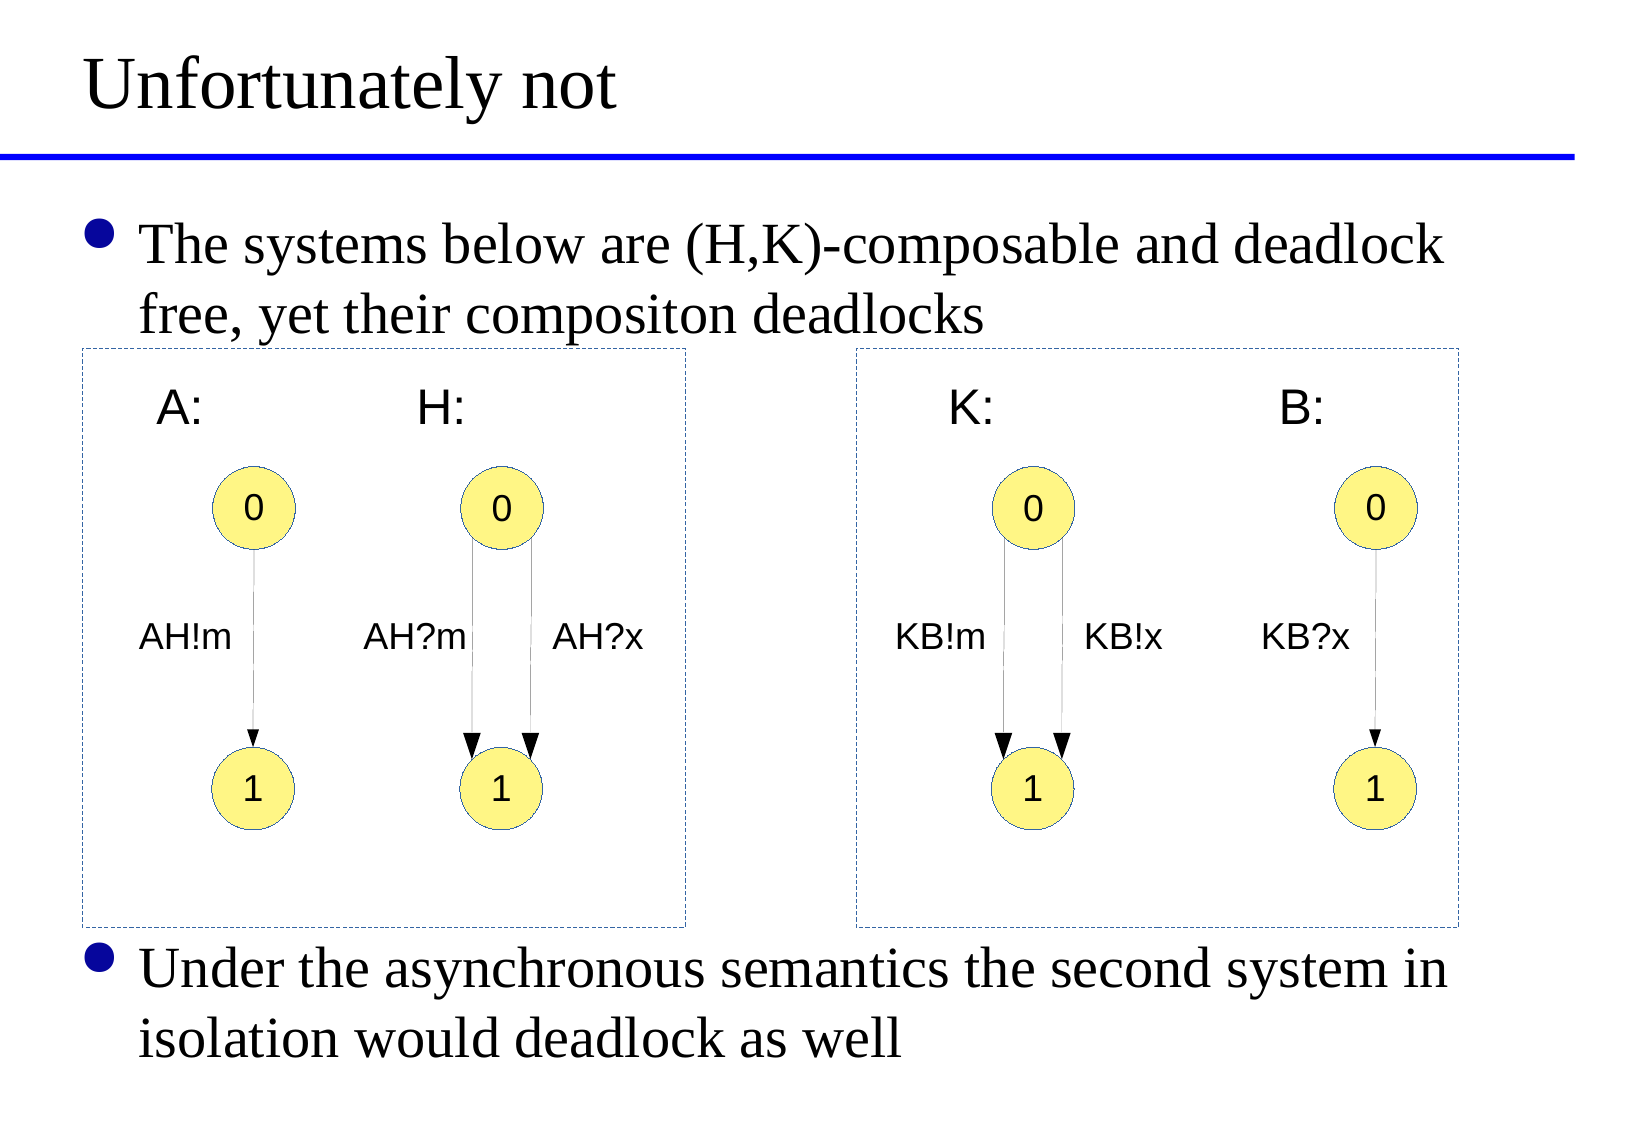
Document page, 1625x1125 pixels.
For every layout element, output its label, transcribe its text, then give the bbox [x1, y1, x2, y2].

text_box AH!m [124, 608, 248, 666]
text_box 0 [212, 466, 296, 550]
list The systems below are (H,K)-composable and deadlock free, yet their compositon deadlocks Under the asynchronous semantics the second system in isolation would deadlock as well [67, 198, 1478, 1061]
text_box 0 [460, 466, 544, 550]
text_box 0 [992, 466, 1075, 550]
text_box AH?m [473, 608, 483, 666]
text_box KB!m [879, 608, 1002, 666]
text_box KB!x [1069, 608, 1178, 666]
title Unfortunately not [67, 27, 1544, 131]
text_box A: [141, 372, 260, 455]
text_box B: [1263, 372, 1382, 455]
text_box AH?x [537, 608, 659, 666]
text_box H: [401, 372, 520, 455]
text_box 1 [211, 747, 295, 830]
text_box 1 [991, 747, 1075, 830]
text_box 1 [459, 747, 543, 830]
text_box KB?x [1246, 608, 1366, 666]
text_box K: [933, 372, 1052, 455]
text_box 1 [1333, 747, 1417, 830]
text_box 0 [1334, 466, 1418, 550]
text_box AH?m [348, 608, 472, 666]
